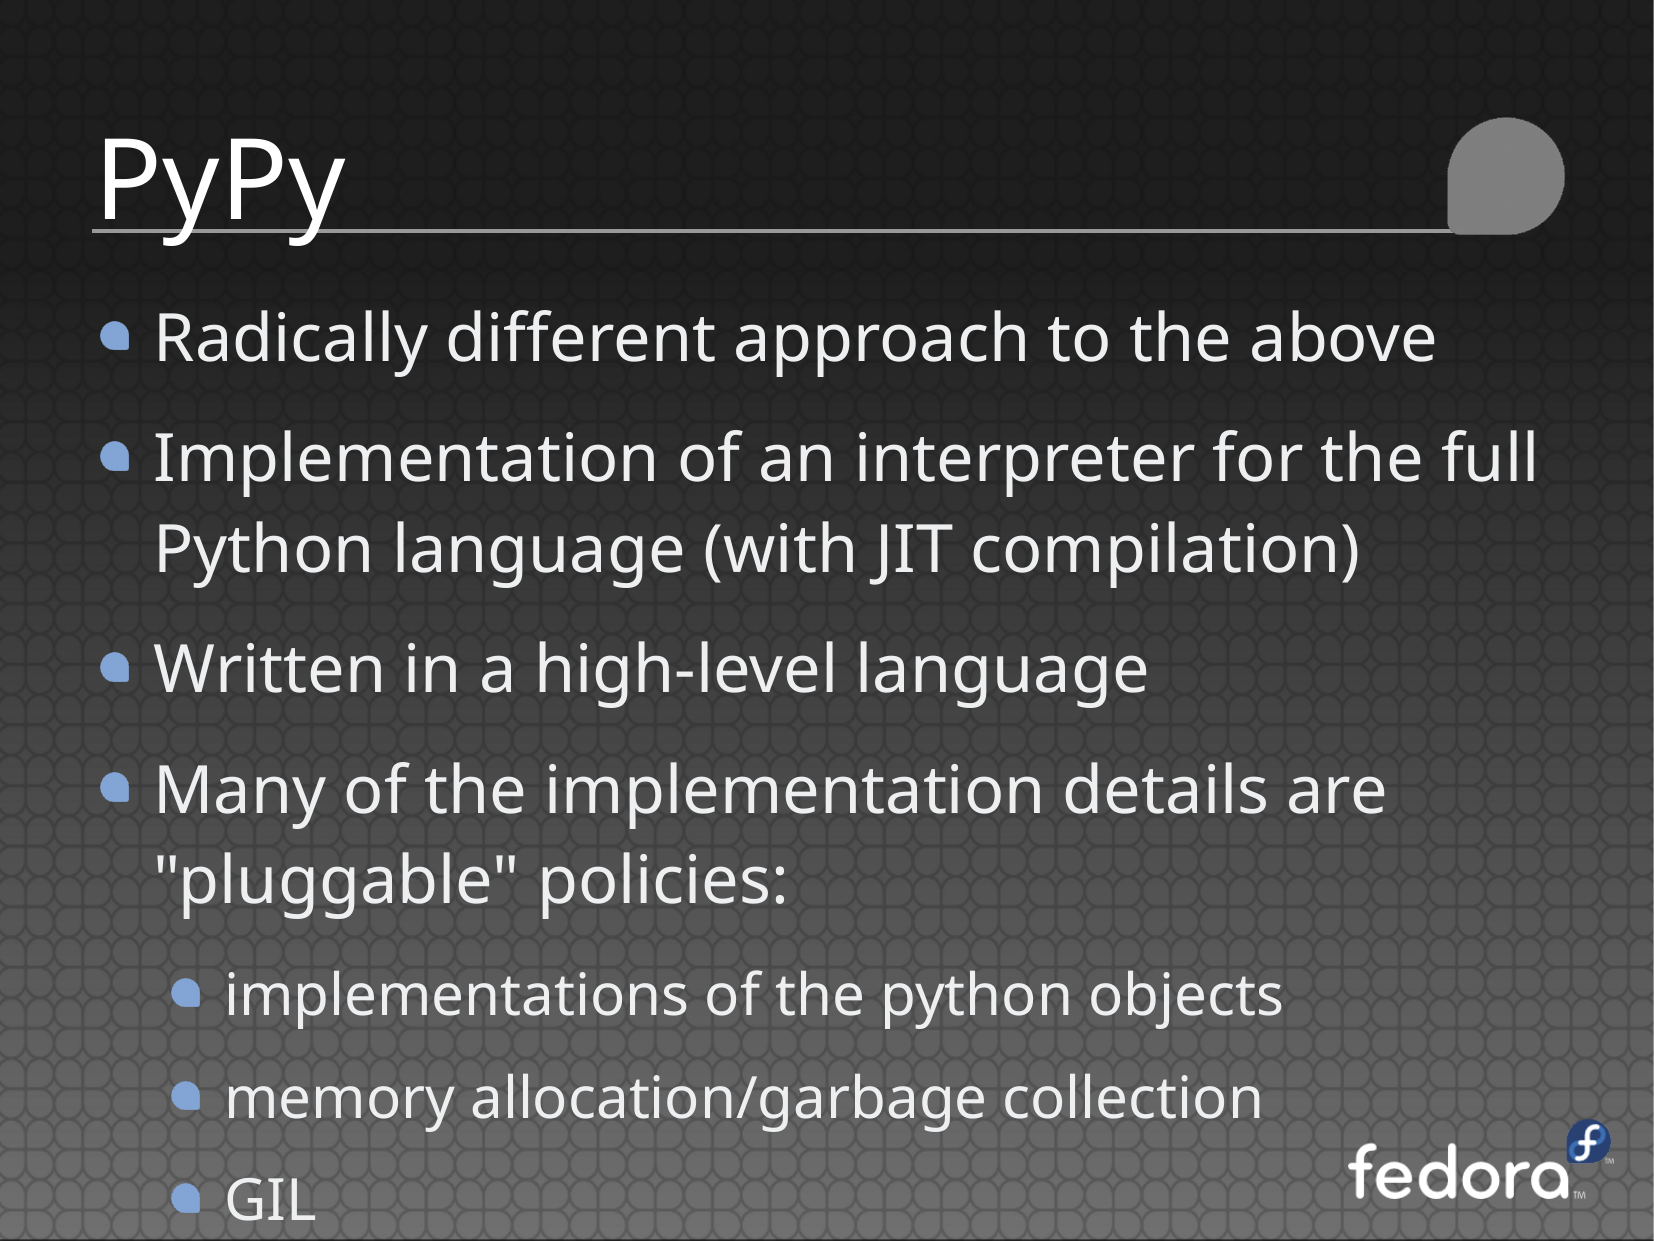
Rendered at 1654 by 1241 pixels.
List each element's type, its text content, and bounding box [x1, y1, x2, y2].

picture [0, 0, 1654, 1241]
title PyPy [94, 100, 1426, 251]
list Radically different approach to the above Implementation of an interpreter for the full Python language (with JIT compilation) Written in a high-level language Many of the implementation details are "pluggable" policies: implementations of the python objects memory allocation/garbage collection GIL [82, 290, 1571, 1126]
